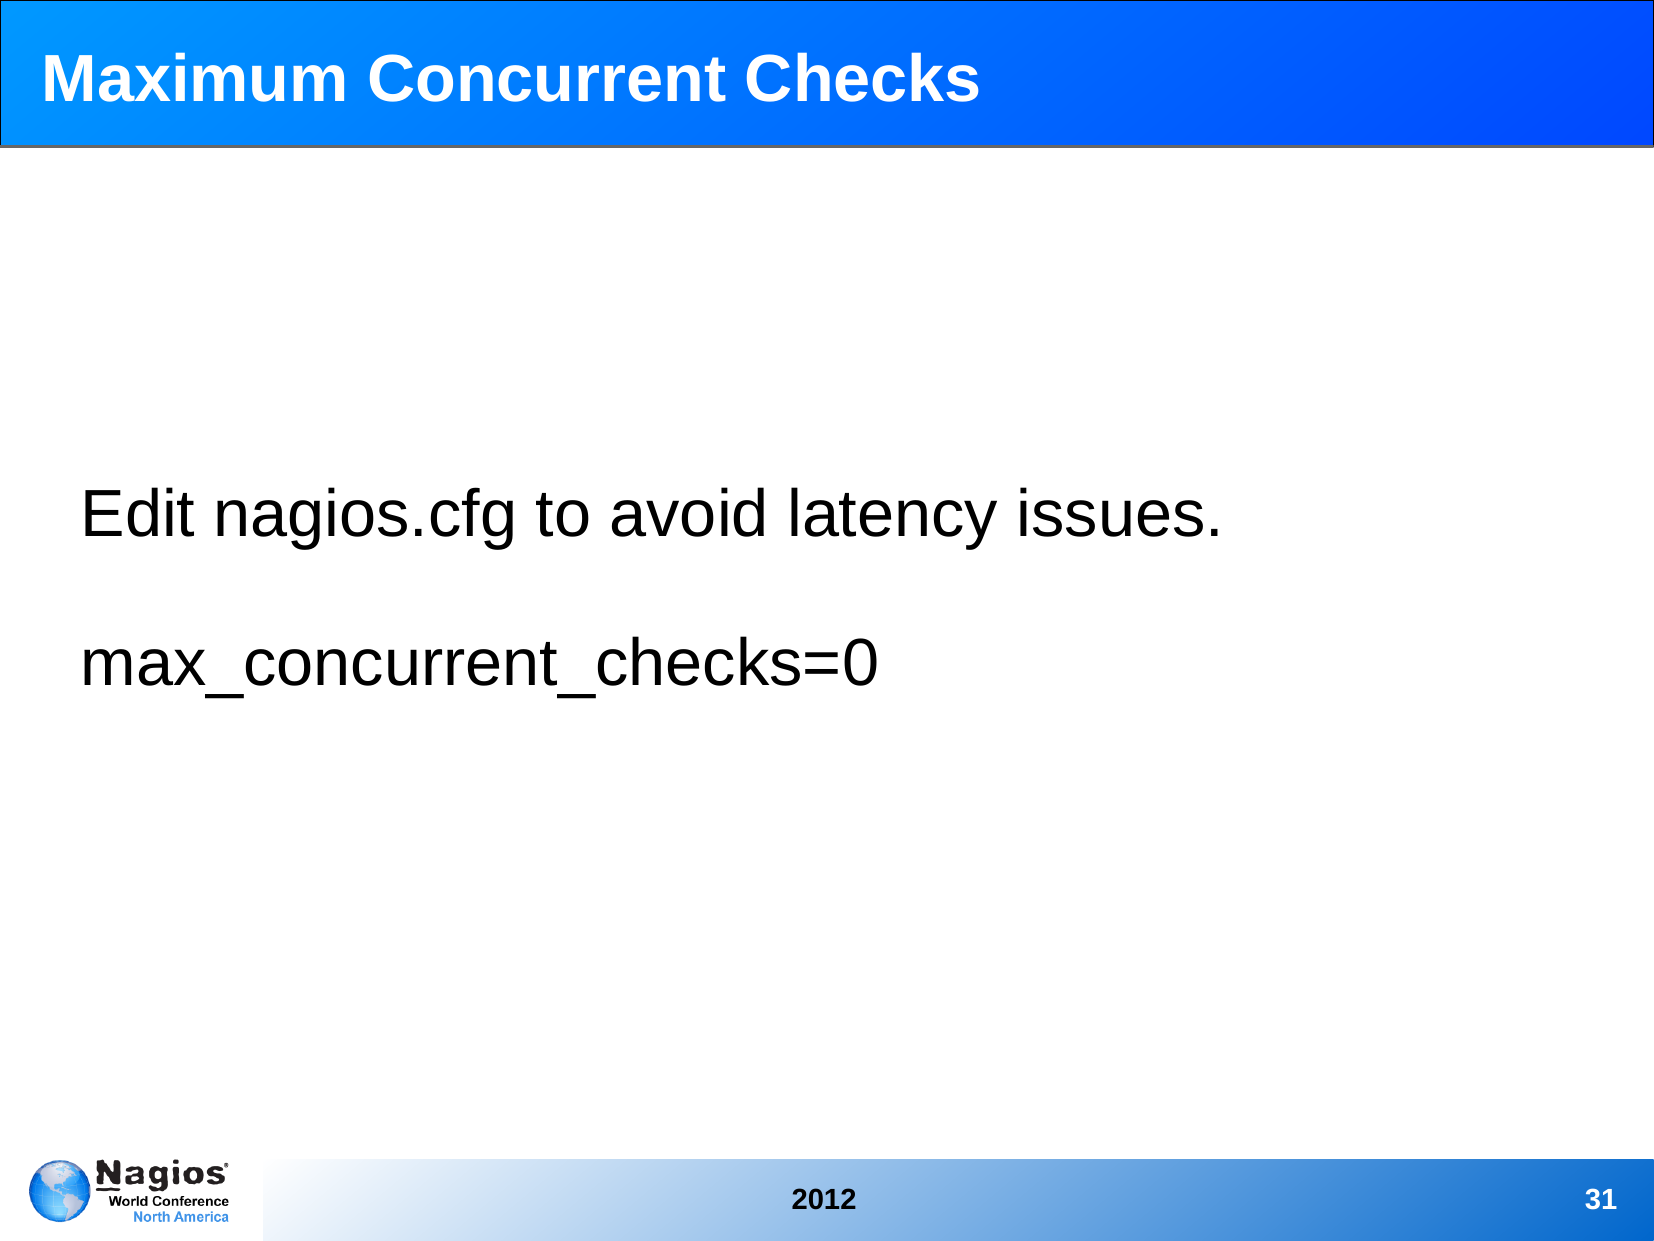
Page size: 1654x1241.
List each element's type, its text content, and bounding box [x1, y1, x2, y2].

title Maximum Concurrent Checks [41, 29, 1248, 127]
subtitle Edit nagios.cfg to avoid latency issues. max_concurrent_checks=0 [80, 253, 1569, 1072]
picture [29, 1159, 229, 1235]
